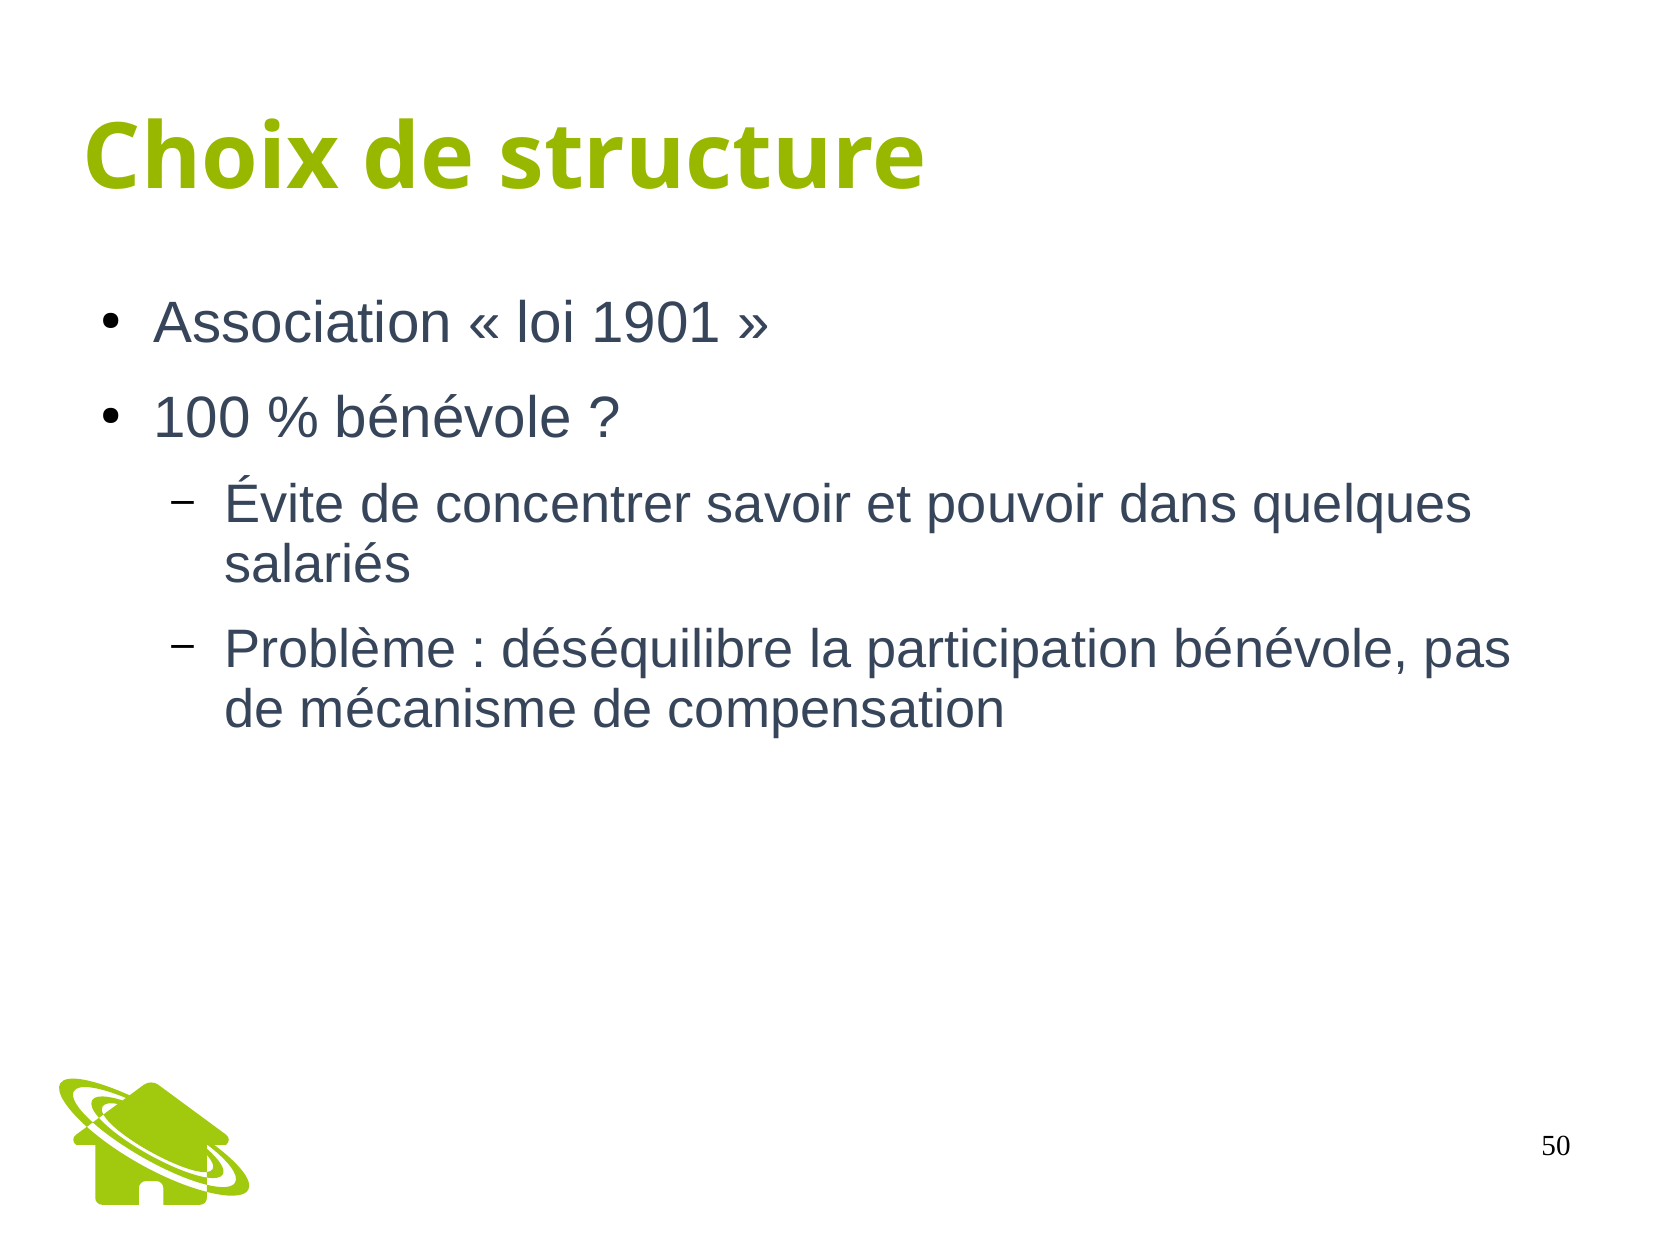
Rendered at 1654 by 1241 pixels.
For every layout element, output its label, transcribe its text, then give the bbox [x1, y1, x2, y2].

list Association « loi 1901 » 100 % bénévole ? Évite de concentrer savoir et pouvoir dans quelques salariés Problème : déséquilibre la participation bénévole, pas de mécanisme de compensation [82, 290, 1571, 1010]
title Choix de structure [82, 49, 1571, 257]
